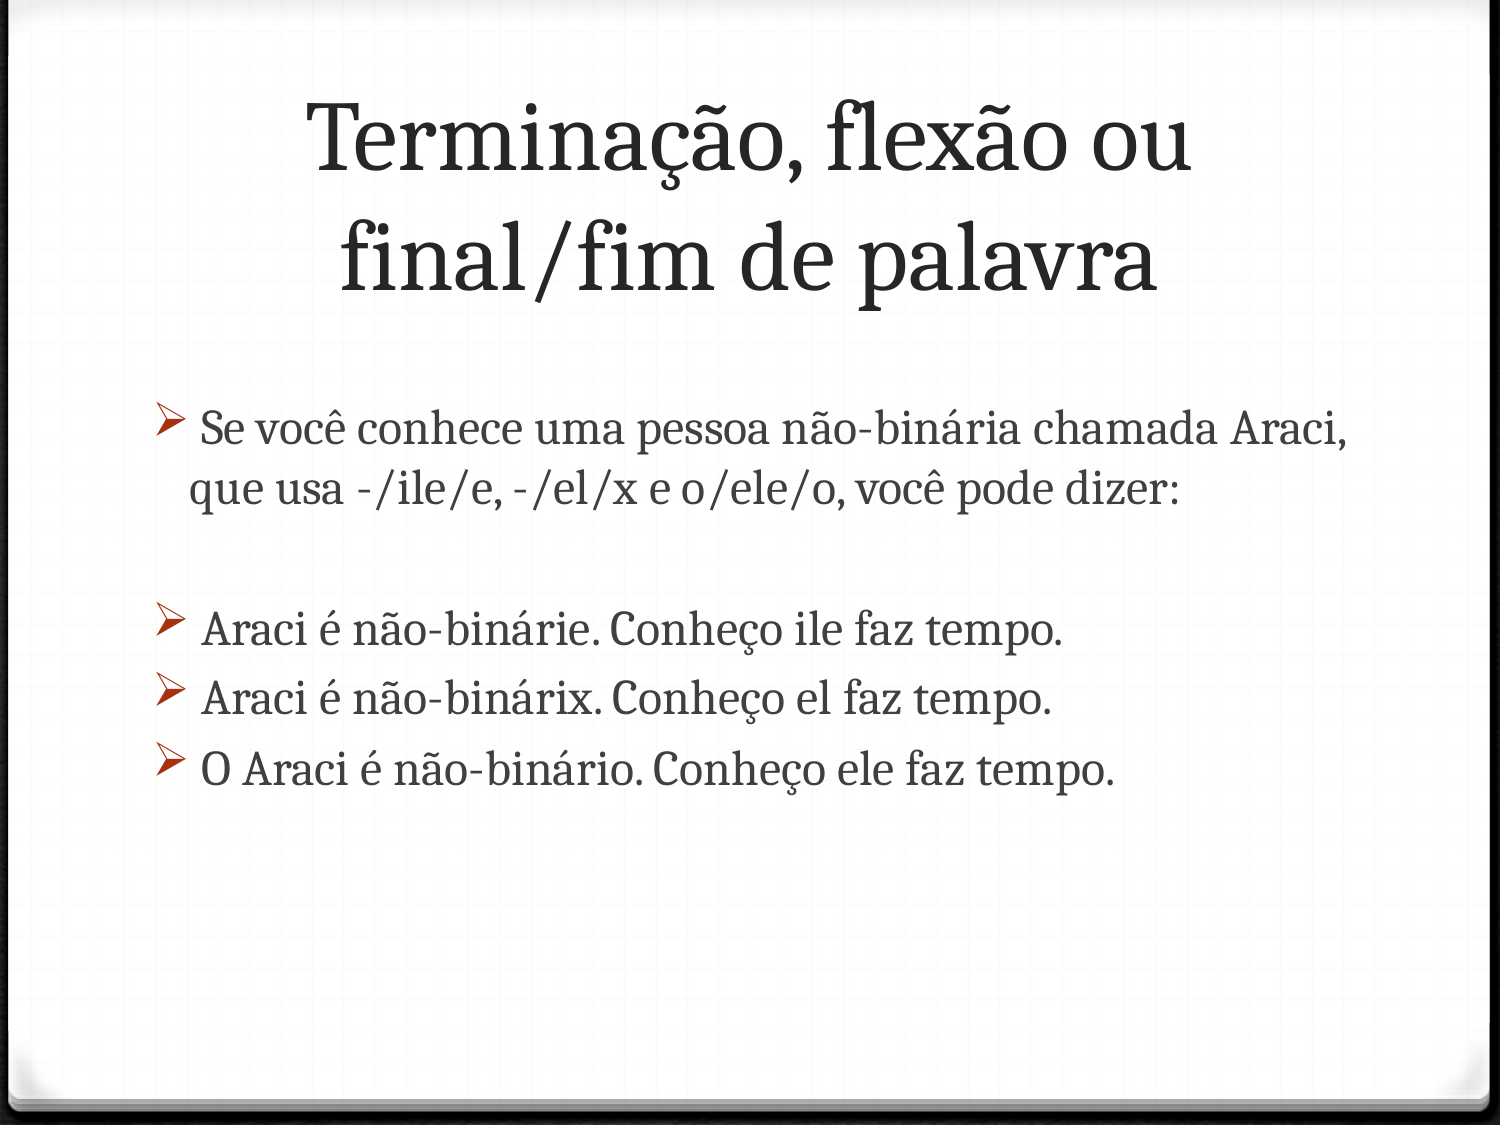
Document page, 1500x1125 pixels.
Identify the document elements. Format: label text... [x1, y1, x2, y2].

list Se você conhece uma pessoa não-binária chamada Araci, que usa -/ile/e, -/el/x e o/ele/o, você pode dizer: Araci é não-binárie. Conheço ile faz tempo. Araci é não-binárix. Conheço el faz tempo. O Araci é não-binário. Conheço ele faz tempo. [137, 387, 1363, 1036]
title Terminação, flexão ou final/fim de palavra [90, 71, 1410, 309]
picture [0, 0, 1500, 1125]
